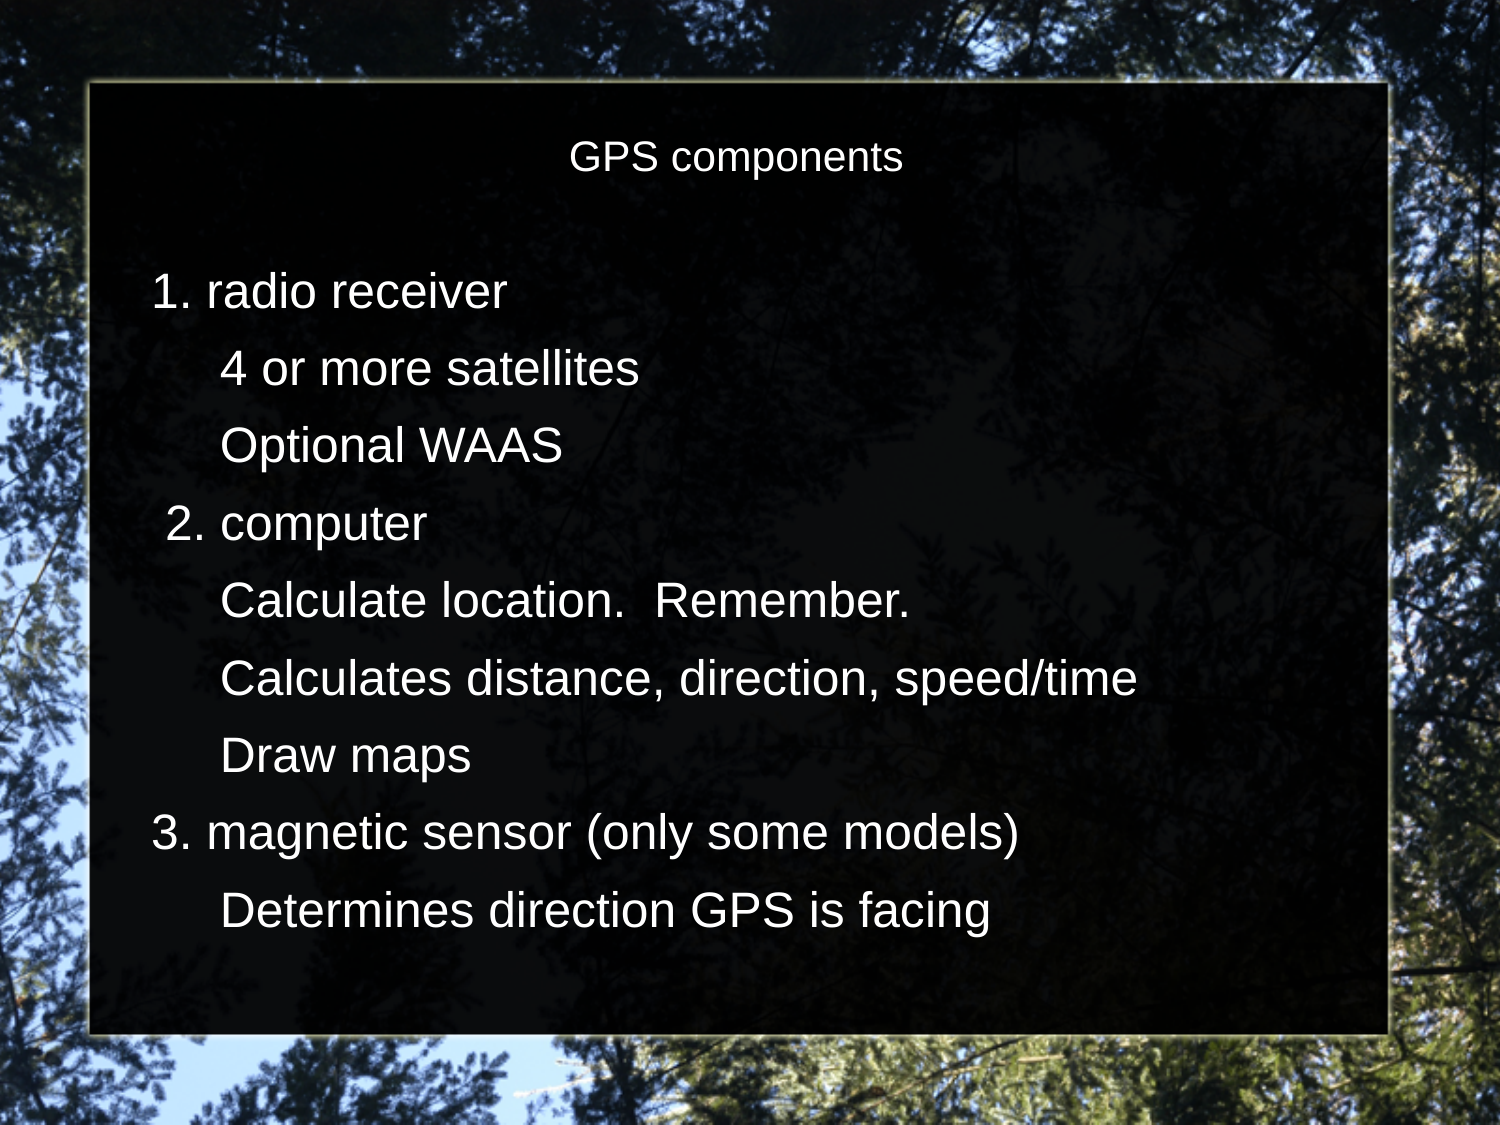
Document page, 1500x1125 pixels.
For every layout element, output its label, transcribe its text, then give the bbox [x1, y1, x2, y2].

picture [0, 0, 1500, 1125]
list 1. radio receiver 4 or more satellites Optional WAAS 2. computer Calculate location. Remember. Calculates distance, direction, speed/time Draw maps 3. magnetic sensor (only some models) Determines direction GPS is facing [80, 263, 1393, 1016]
title GPS components [80, 80, 1393, 233]
